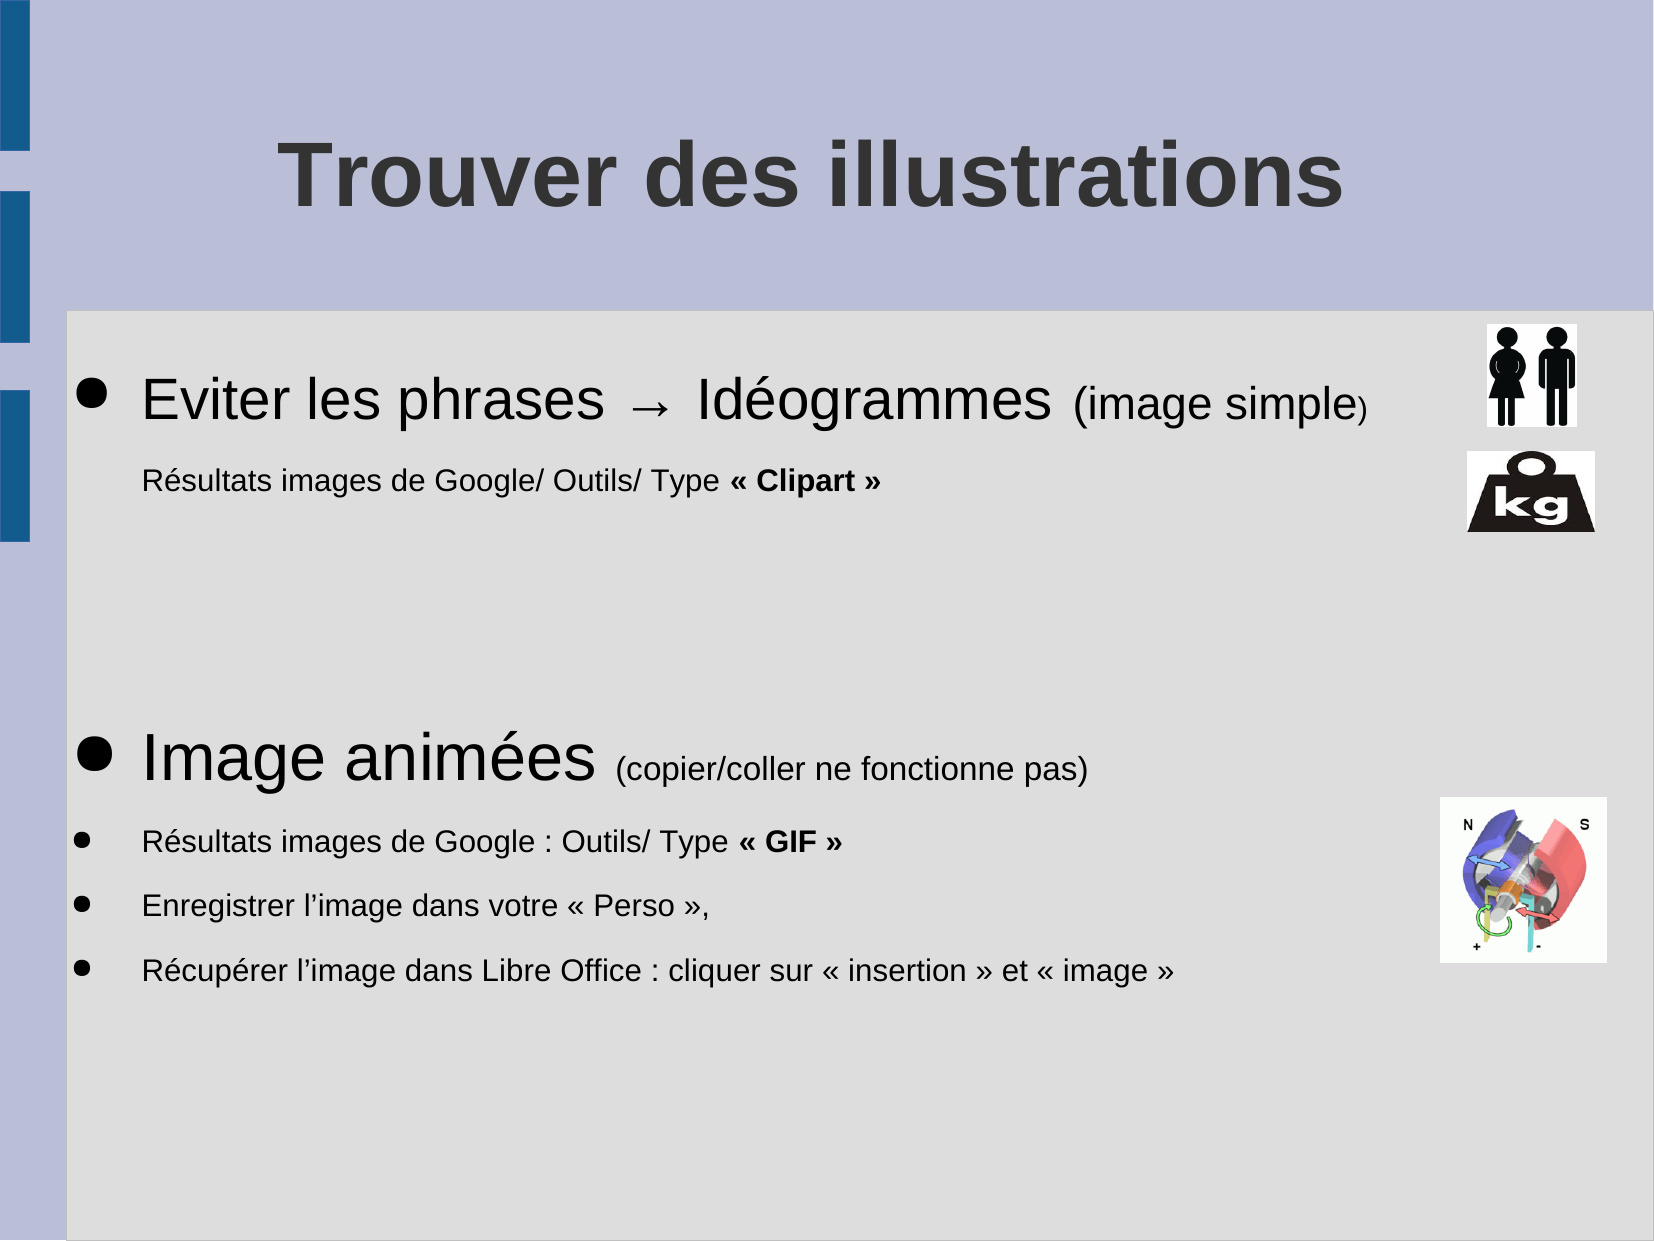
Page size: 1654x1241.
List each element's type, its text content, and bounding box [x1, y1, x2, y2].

picture [1440, 797, 1607, 963]
list Eviter les phrases → Idéogrammes (image simple) Résultats images de Google/ Outils/ Type « Clipart » Image animées (copier/coller ne fonctionne pas) Résultats images de Google : Outils/ Type « GIF » Enregistrer l’image dans votre « Perso », Récupérer l’image dans Libre Office : cliquer sur « insertion » et « image » [59, 358, 1406, 1241]
picture [1467, 451, 1595, 532]
title Trouver des illustrations [106, 70, 1519, 278]
picture [1487, 324, 1577, 427]
